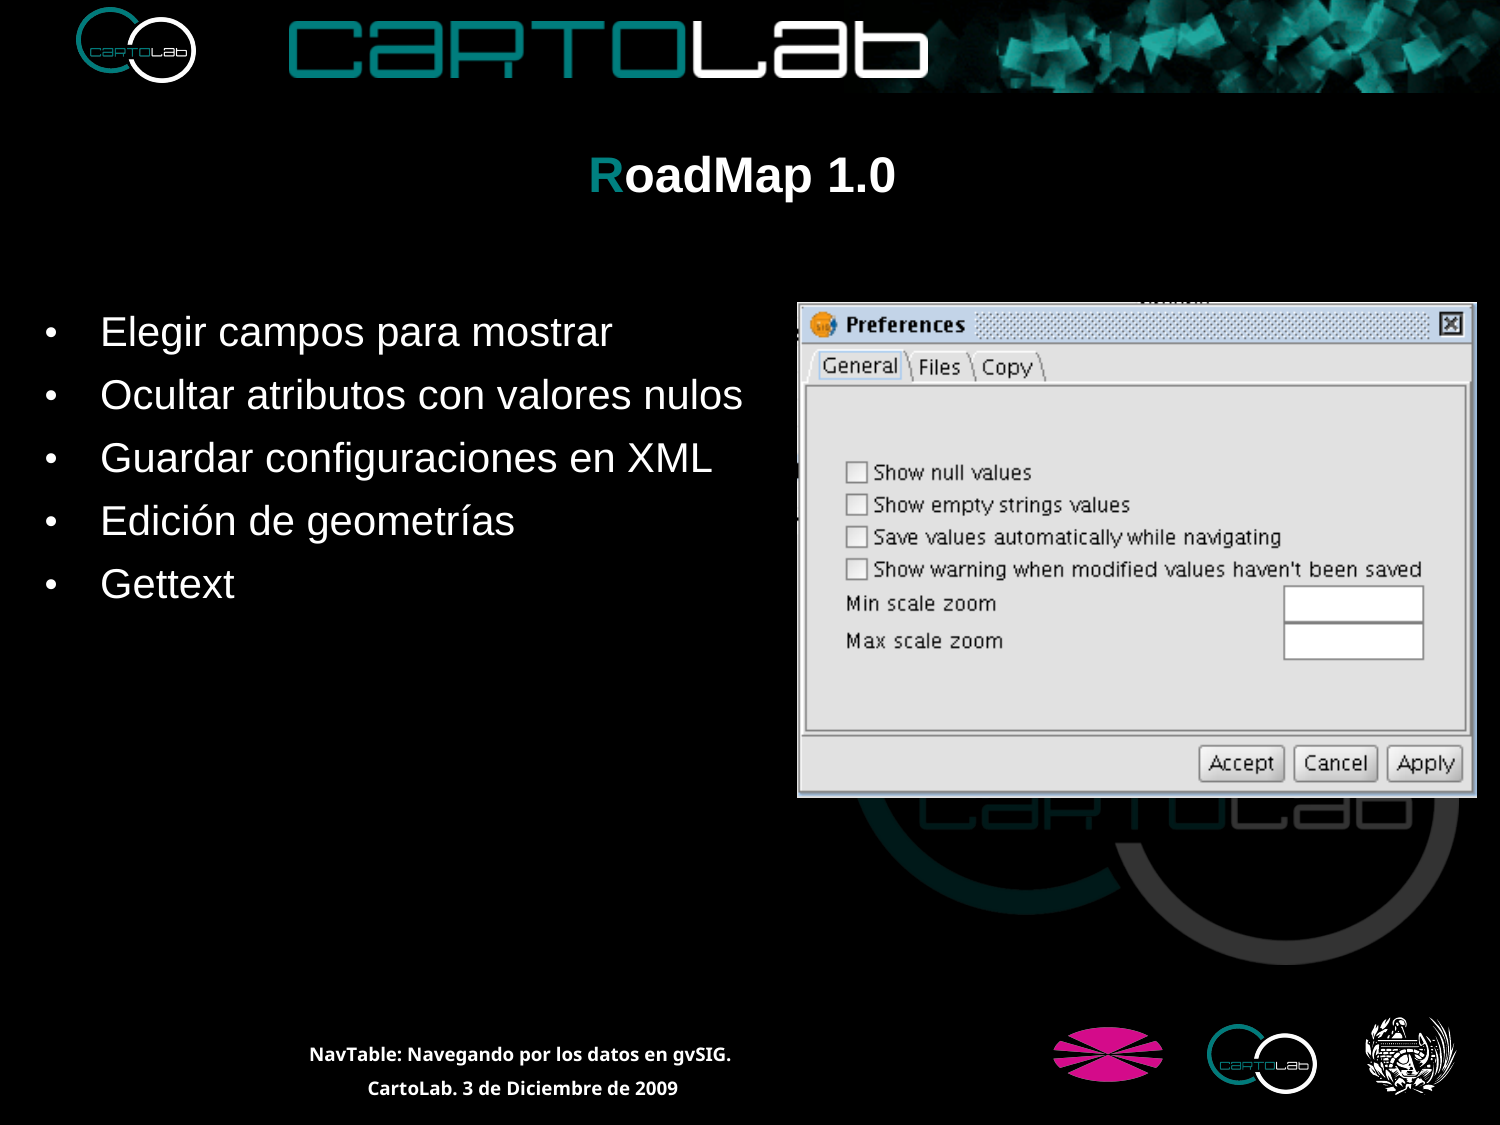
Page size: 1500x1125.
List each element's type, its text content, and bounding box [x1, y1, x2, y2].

title RoadMap 1.0 [67, 137, 1418, 213]
picture [76, 7, 196, 83]
picture [289, 0, 1500, 93]
picture [797, 302, 1477, 965]
picture [1207, 1024, 1317, 1094]
list Elegir campos para mostrar Ocultar atributos con valores nulos Guardar configuraciones en XML Edición de geometrías Gettext [43, 308, 797, 668]
picture [1052, 1026, 1164, 1083]
